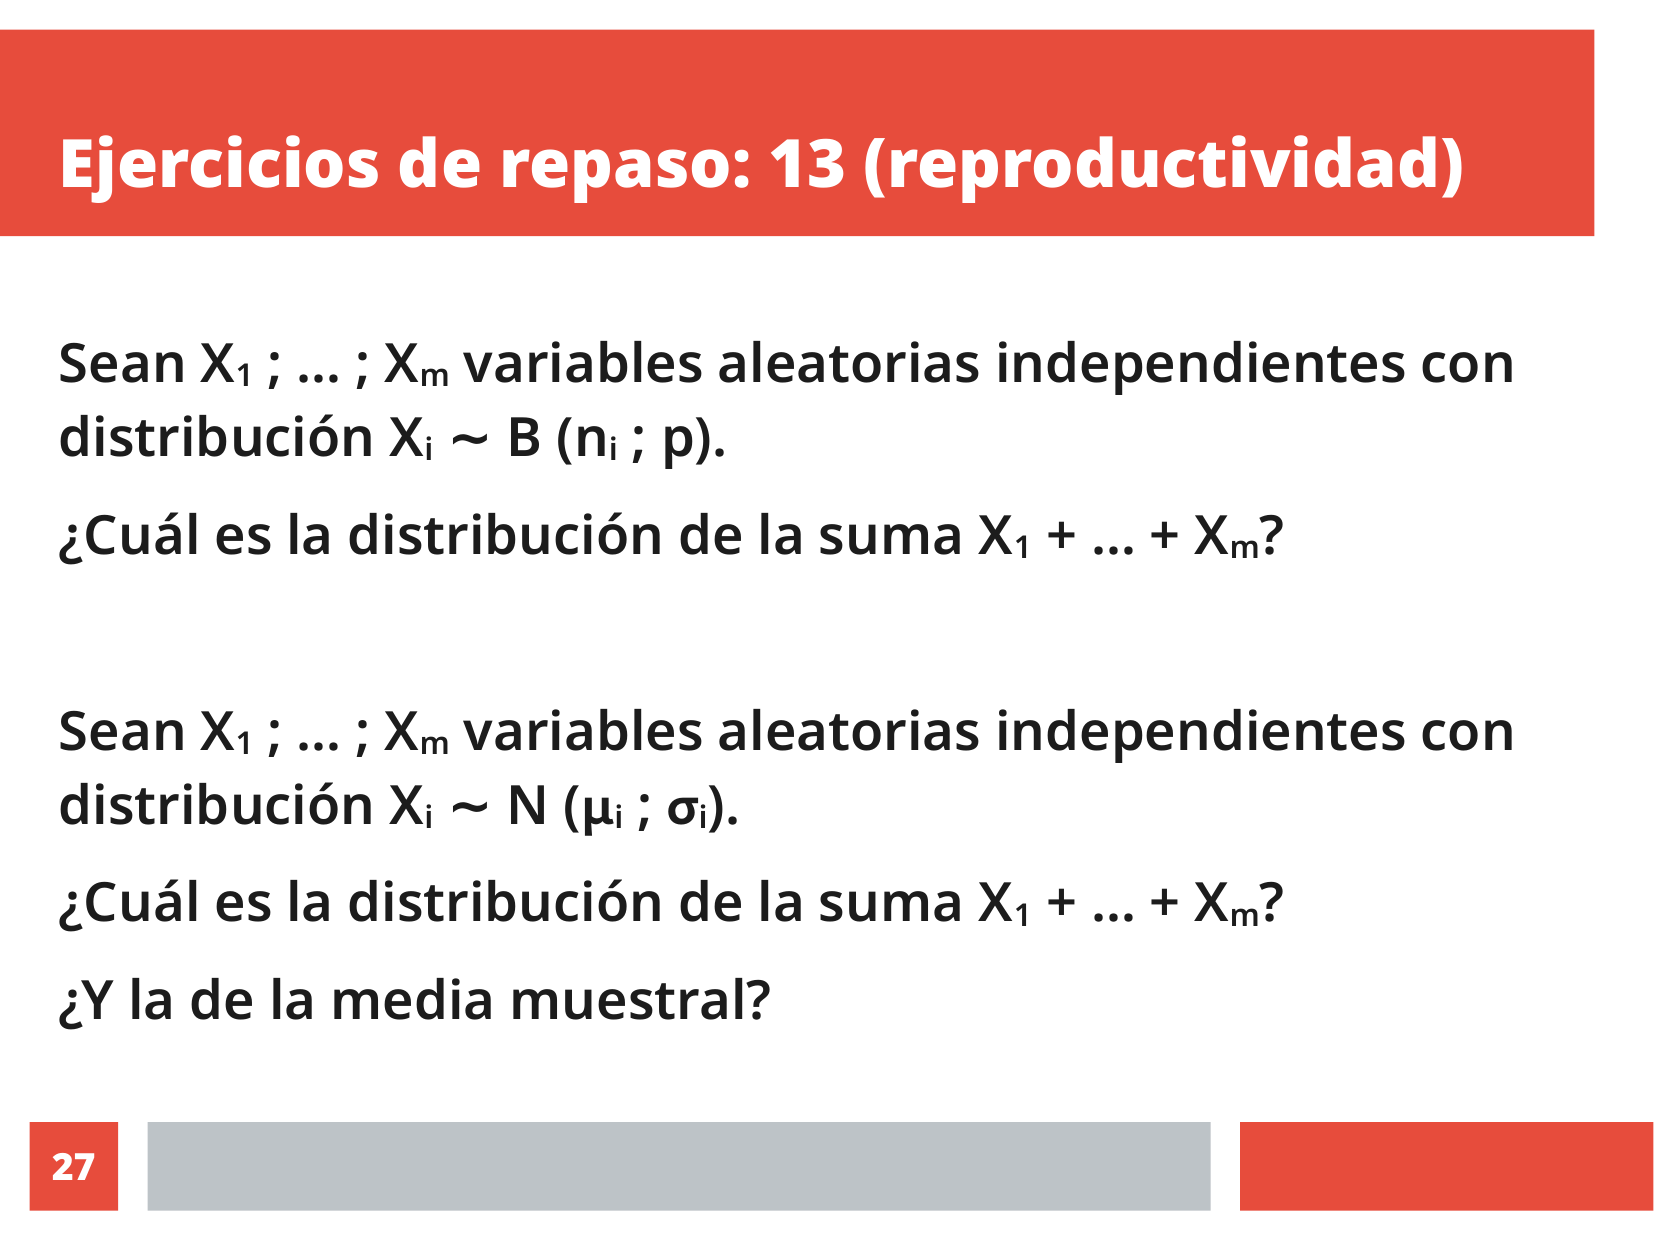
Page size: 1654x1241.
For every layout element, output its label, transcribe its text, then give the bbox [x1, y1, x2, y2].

list Sean X1 ; … ; Xm variables aleatorias independientes con distribución Xi ∼ B (ni ; p). ¿Cuál es la distribución de la suma X1 + … + Xm? Sean X1 ; … ; Xm variables aleatorias independientes con distribución Xi ∼ N (μi ; σi). ¿Cuál es la distribución de la suma X1 + … + Xm? ¿Y la de la media muestral? [59, 324, 1565, 1093]
title Ejercicios de repaso: 13 (reproductividad) [59, 59, 1595, 207]
